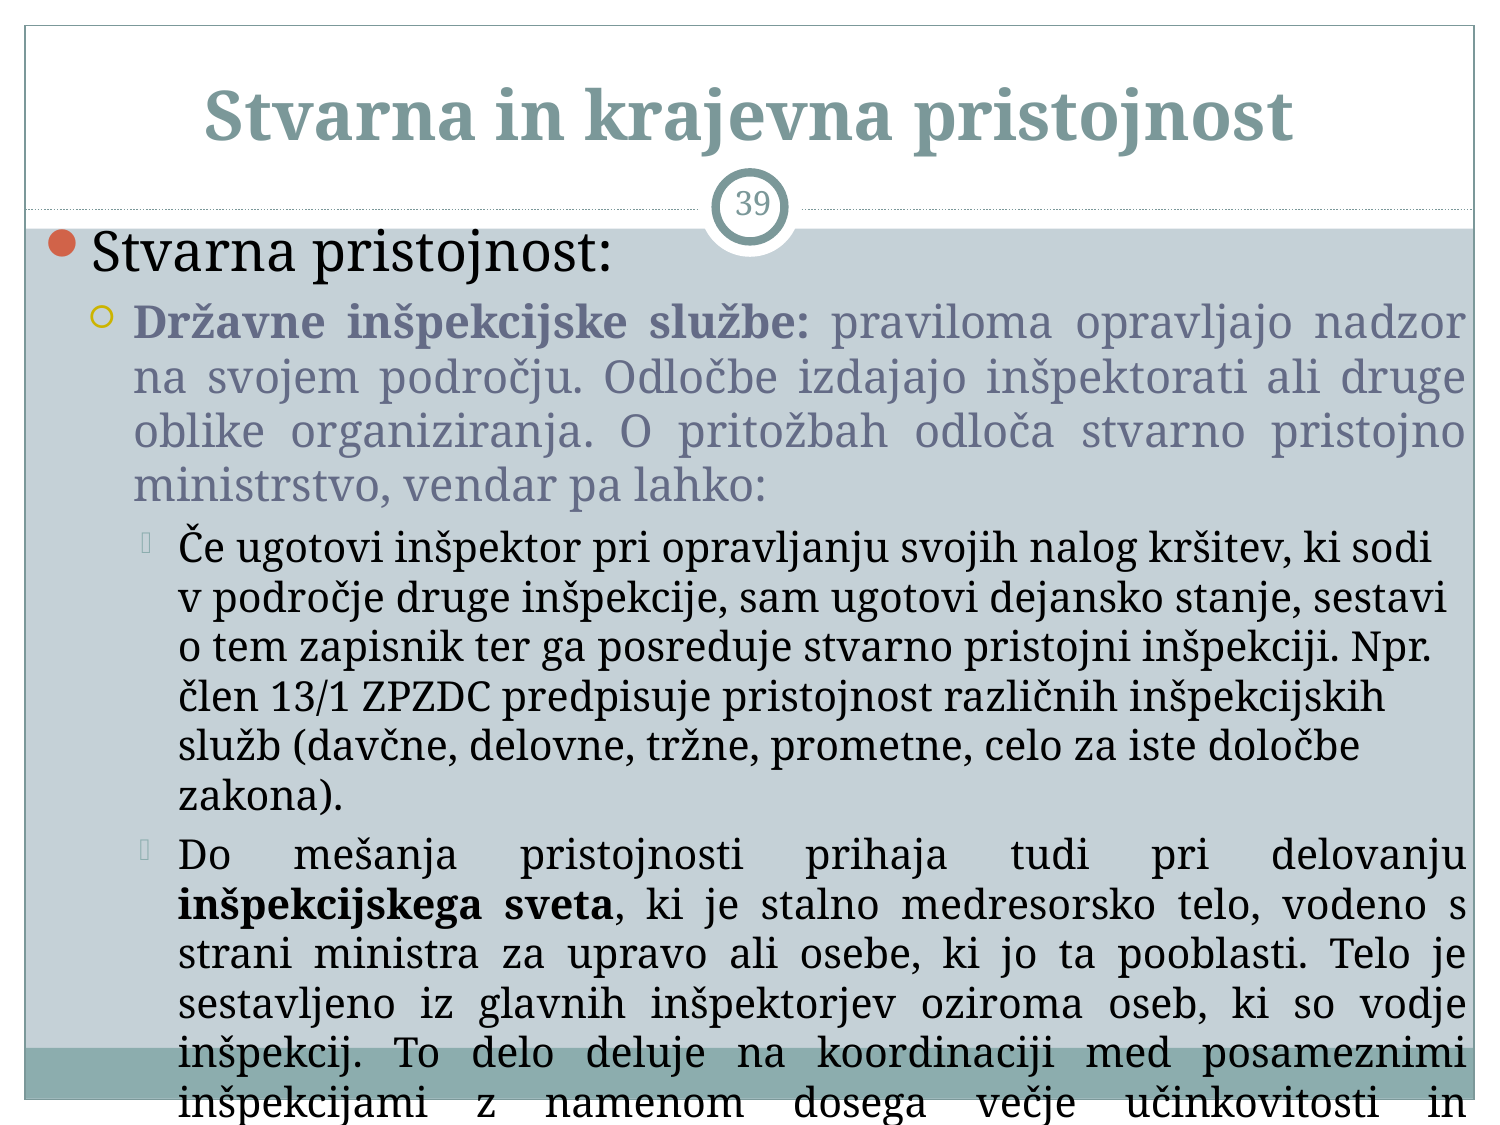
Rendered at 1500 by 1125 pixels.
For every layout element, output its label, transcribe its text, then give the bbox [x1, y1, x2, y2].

title Stvarna in krajevna pristojnost [49, 37, 1450, 162]
text_box <number> [715, 168, 791, 241]
list Stvarna pristojnost: Državne inšpekcijske službe: praviloma opravljajo nadzor na svojem področju. Odločbe izdajajo inšpektorati ali druge oblike organiziranja. O pritožbah odloča stvarno pristojno ministrstvo, vendar pa lahko: Če ugotovi inšpektor pri opravljanju svojih nalog kršitev, ki sodi v področje druge inšpekcije, sam ugotovi dejansko stanje, sestavi o tem zapisnik ter ga posreduje stvarno pristojni inšpekciji. Npr. člen 13/1 ZPZDC predpisuje pristojnost različnih inšpekcijskih služb (davčne, delovne, tržne, prometne, celo za iste določbe zakona). Do mešanja pristojnosti prihaja tudi pri delovanju inšpekcijskega sveta, ki je stalno medresorsko telo, vodeno s strani ministra za upravo ali osebe, ki jo ta pooblasti. Telo je sestavljeno iz glavnih inšpektorjev oziroma oseb, ki so vodje inšpekcij. To delo deluje na koordinaciji med posameznimi inšpekcijami z namenom dosega večje učinkovitosti in usklajenosti (izvajajo se npr. skupni nadzori inšpekcij). [29, 207, 1483, 1038]
